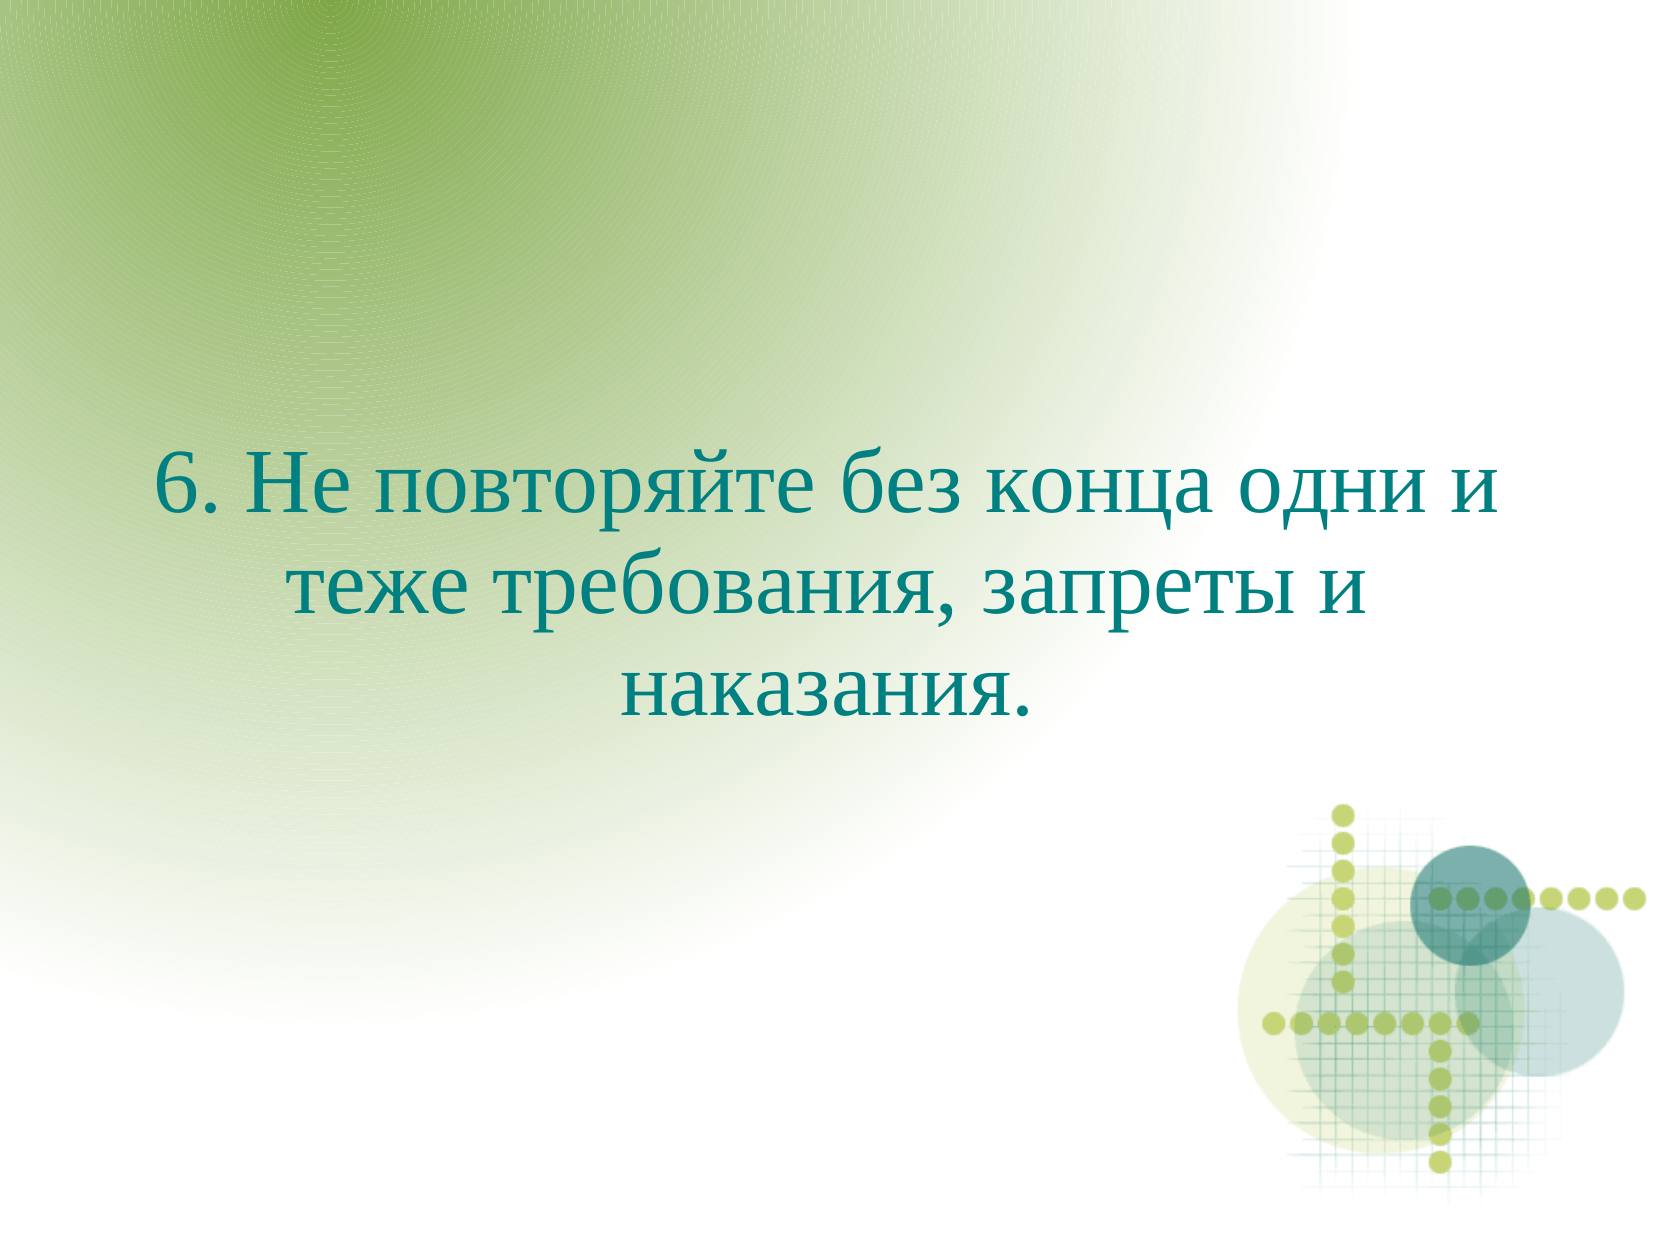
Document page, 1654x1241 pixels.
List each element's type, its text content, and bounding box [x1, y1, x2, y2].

subtitle 6. Не повторяйте без конца одни и теже требования, запреты и наказания. [121, 110, 1534, 1119]
picture [1224, 792, 1654, 1211]
